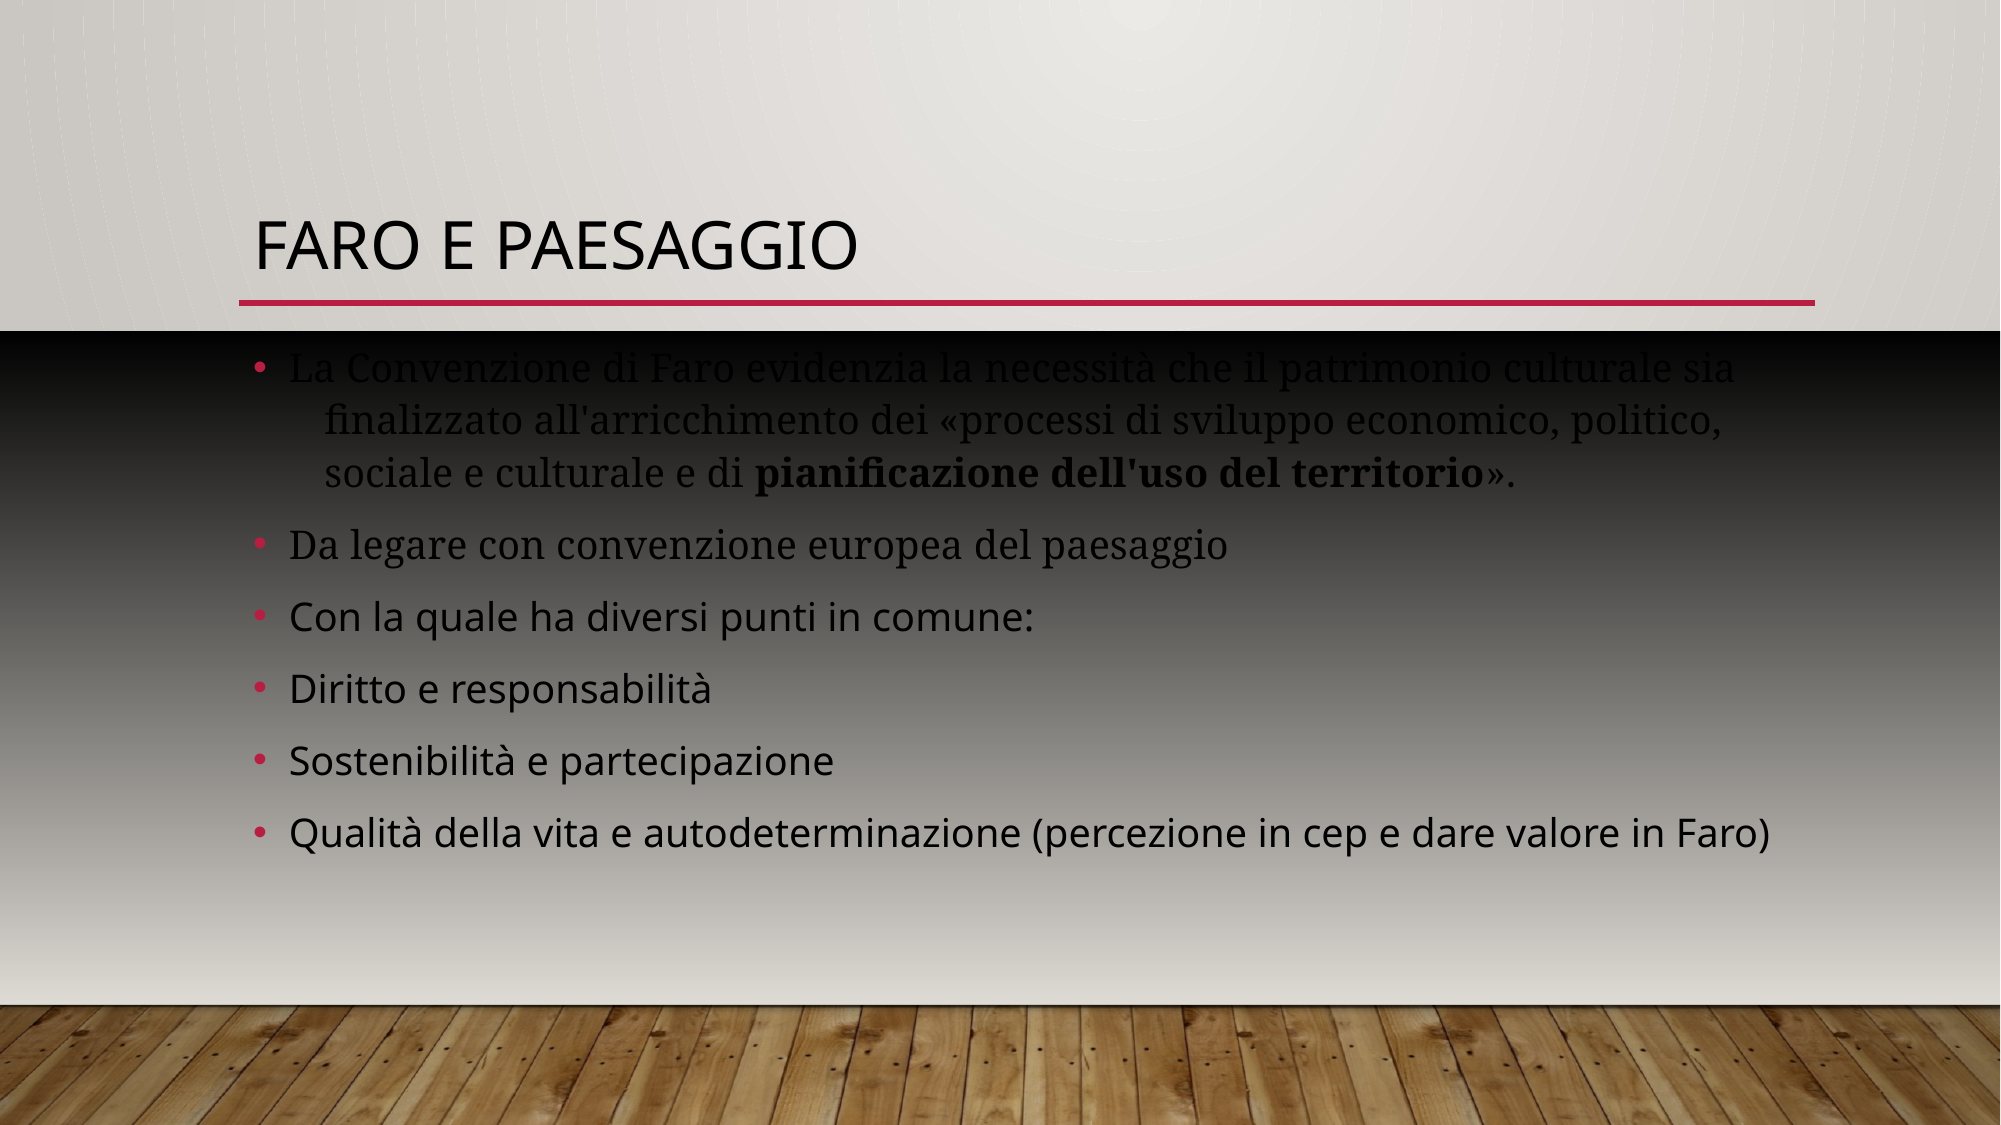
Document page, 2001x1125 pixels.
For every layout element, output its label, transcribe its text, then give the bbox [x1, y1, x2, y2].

title Faro e Paesaggio [238, 131, 1814, 305]
list La Convenzione di Faro evidenzia la necessità che il patrimonio culturale sia finalizzato all'arricchimento dei «processi di sviluppo economico, politico, sociale e culturale e di pianificazione dell'uso del territorio». Da legare con convenzione europea del paesaggio Con la quale ha diversi punti in comune: Diritto e responsabilità Sostenibilità e partecipazione Qualità della vita e autodeterminazione (percezione in cep e dare valore in Faro) [238, 330, 1814, 897]
